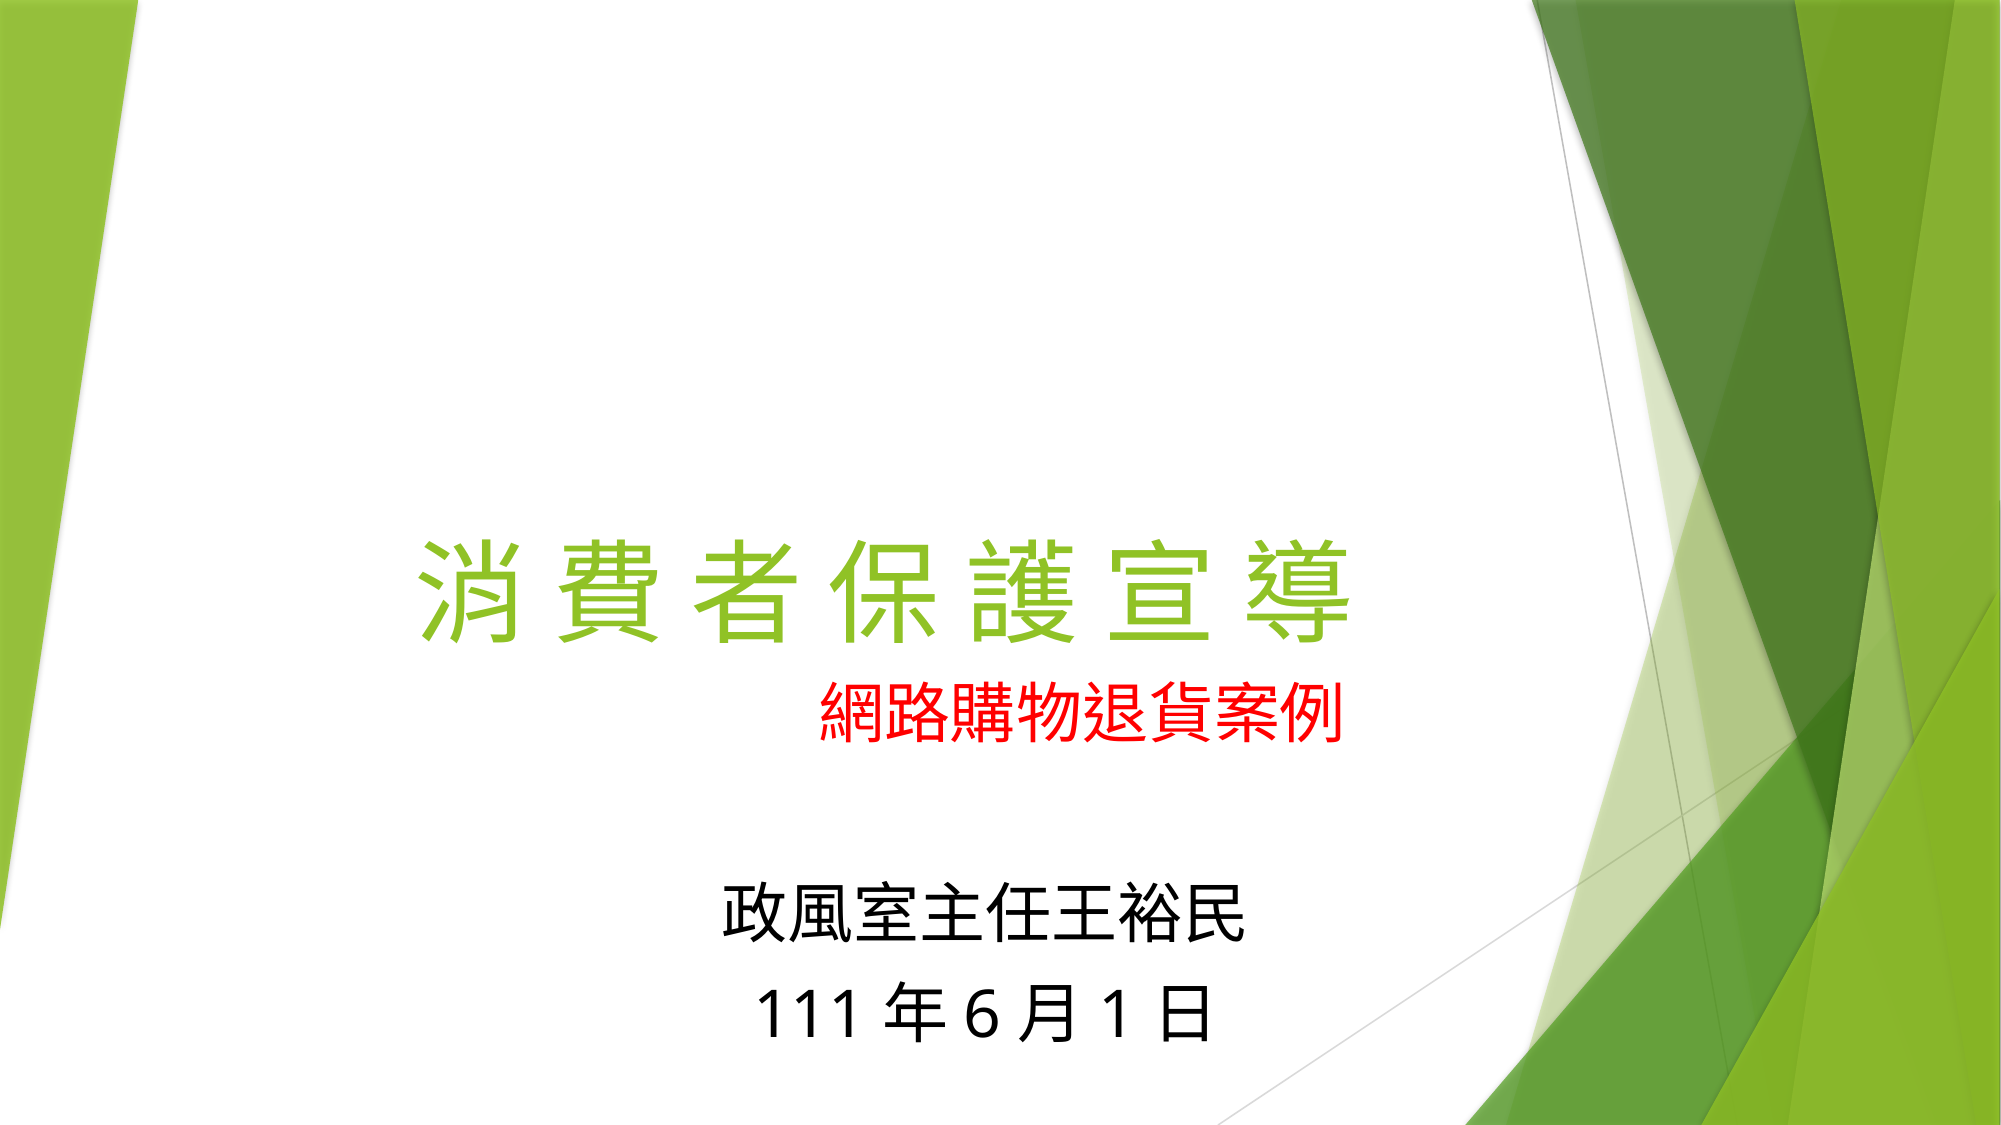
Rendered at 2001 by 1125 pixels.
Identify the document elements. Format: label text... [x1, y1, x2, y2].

subtitle 網路購物退貨案例 政風室主任王裕民 111年6月1日 [247, 664, 1725, 1063]
title 消 費 者 保 護 宣 導 [247, 394, 1522, 664]
